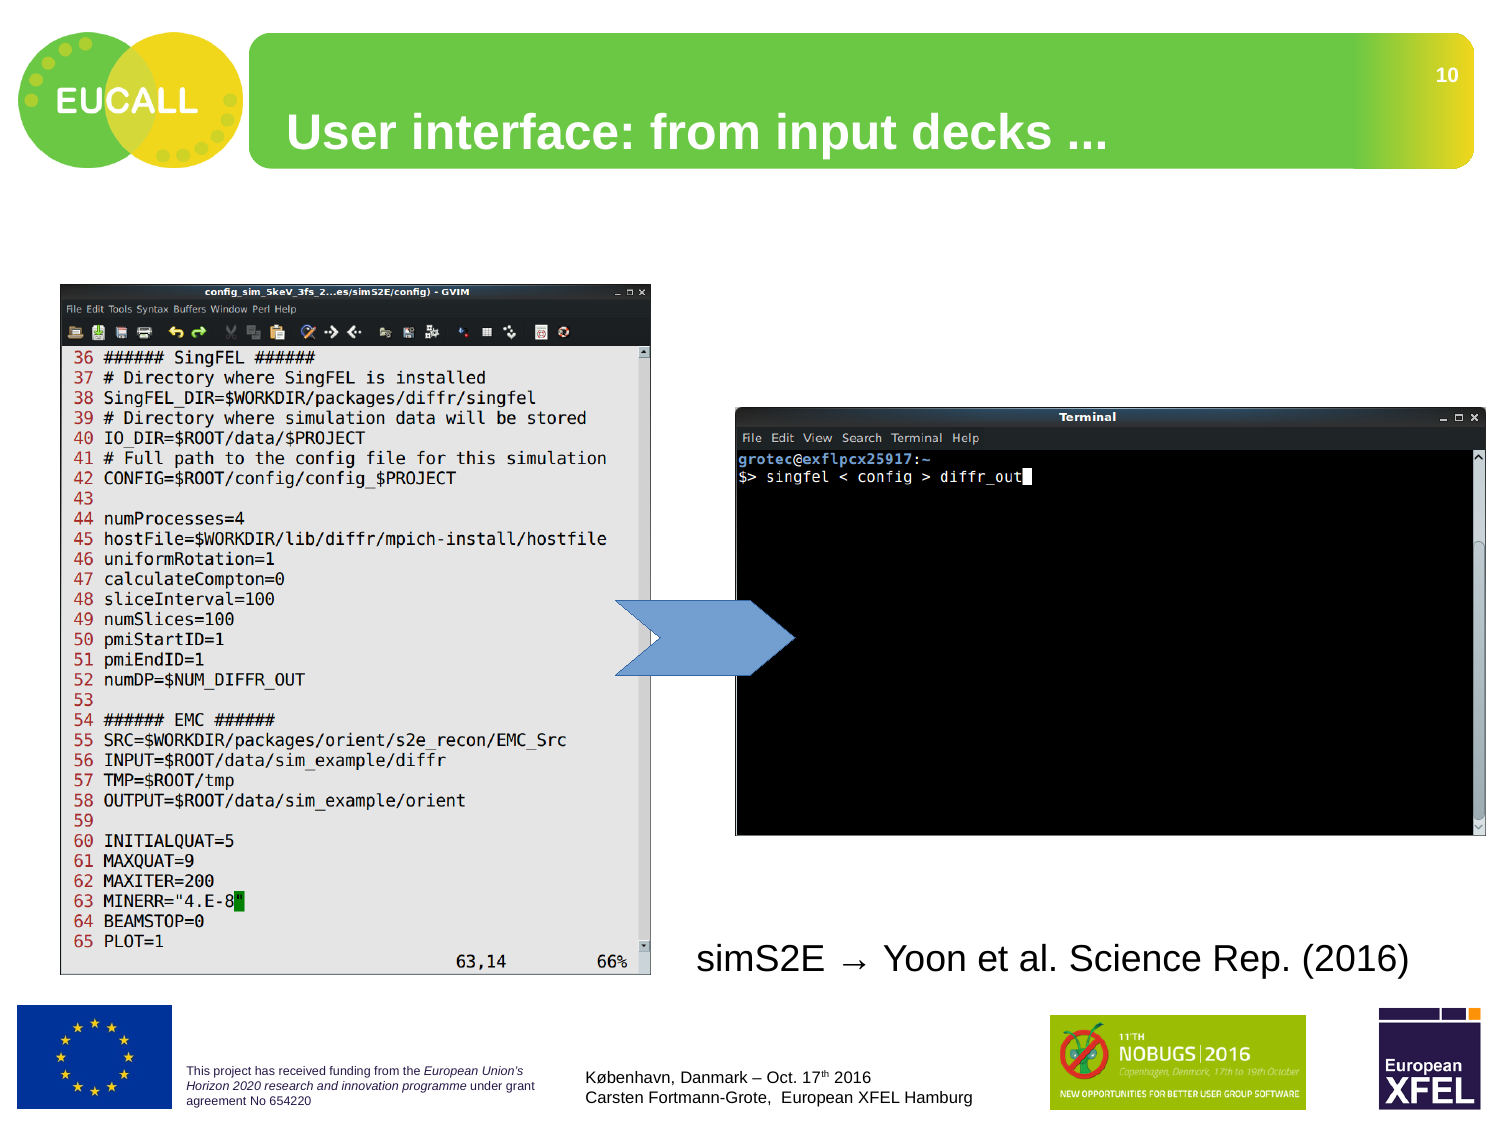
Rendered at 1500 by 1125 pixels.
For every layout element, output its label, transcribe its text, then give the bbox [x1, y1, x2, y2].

text_box [615, 600, 796, 676]
picture [1050, 1015, 1306, 1110]
picture [17, 1005, 172, 1109]
text_box simS2E → Yoon et al. Science Rep. (2016) [681, 930, 1426, 987]
picture [18, 32, 243, 168]
picture [735, 407, 1486, 836]
title User interface: from input decks ... [274, 42, 1469, 160]
picture [1376, 1005, 1483, 1112]
picture [60, 284, 651, 976]
